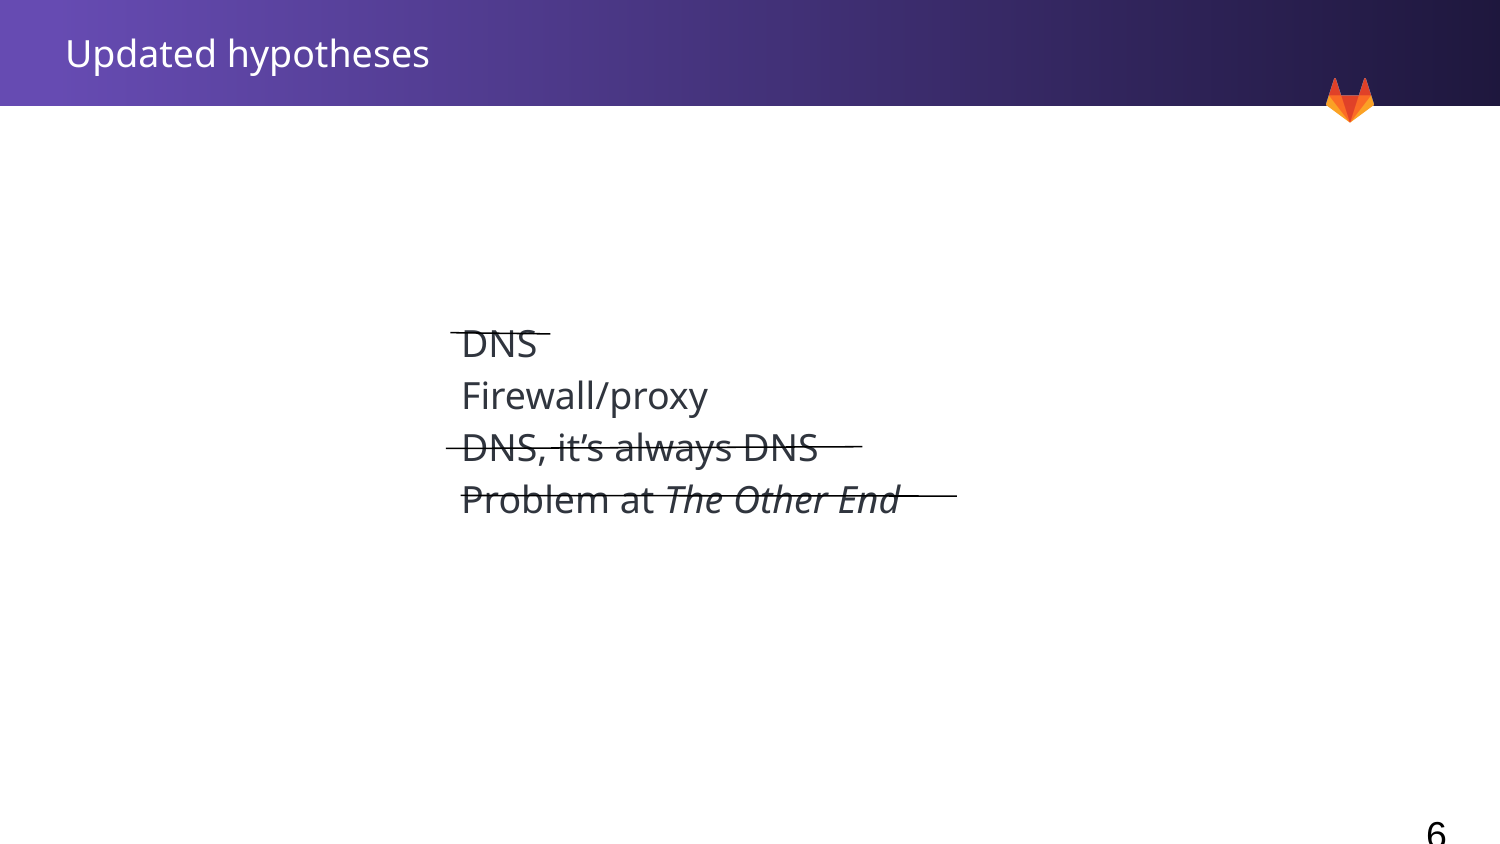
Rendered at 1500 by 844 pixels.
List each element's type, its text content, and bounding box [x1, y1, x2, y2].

title Updated hypotheses [50, 27, 1298, 77]
list DNS Firewall/proxy DNS, it’s always DNS Problem at The Other End [445, 298, 1229, 546]
picture [1326, 78, 1374, 123]
